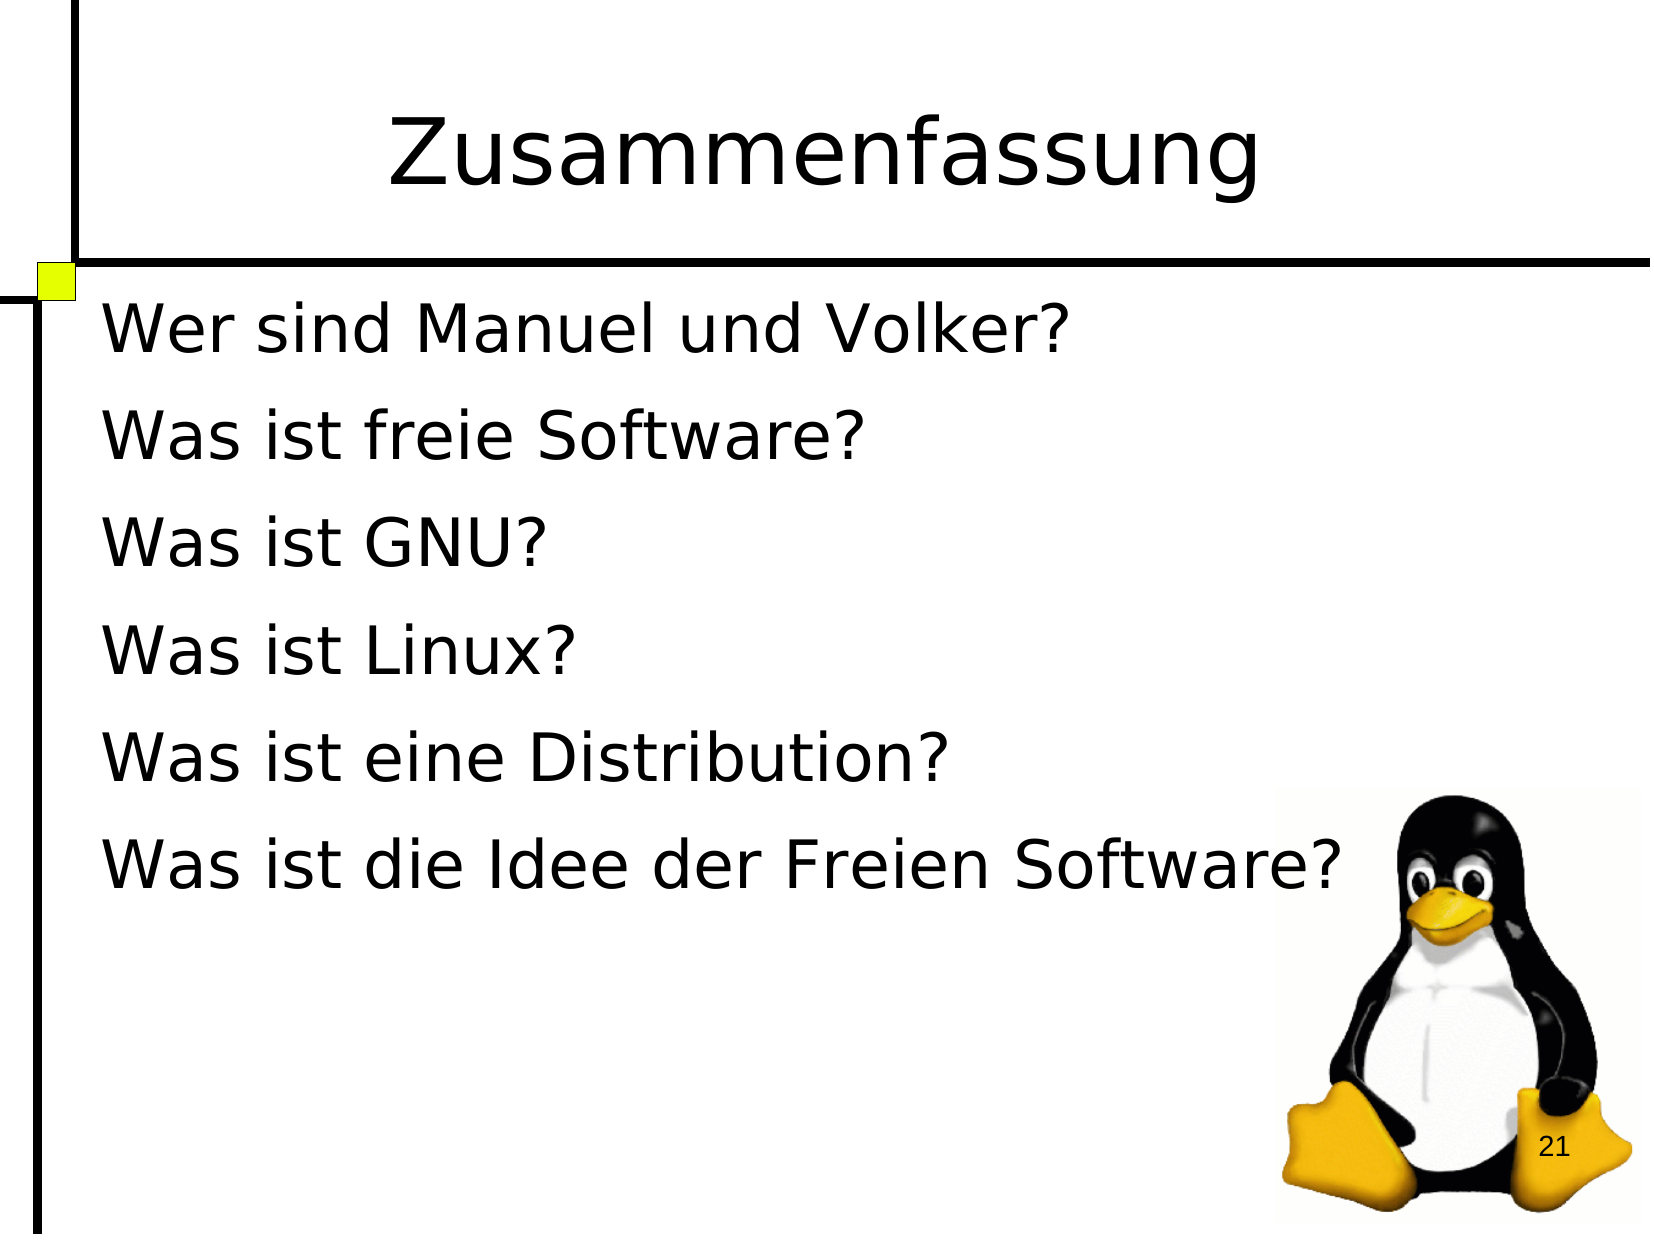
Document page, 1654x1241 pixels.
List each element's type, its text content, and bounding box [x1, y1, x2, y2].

title Zusammenfassung [82, 49, 1571, 257]
picture [1275, 787, 1642, 1223]
list Wer sind Manuel und Volker? Was ist freie Software? Was ist GNU? Was ist Linux? Was ist eine Distribution? Was ist die Idee der Freien Software? [82, 290, 1571, 1109]
